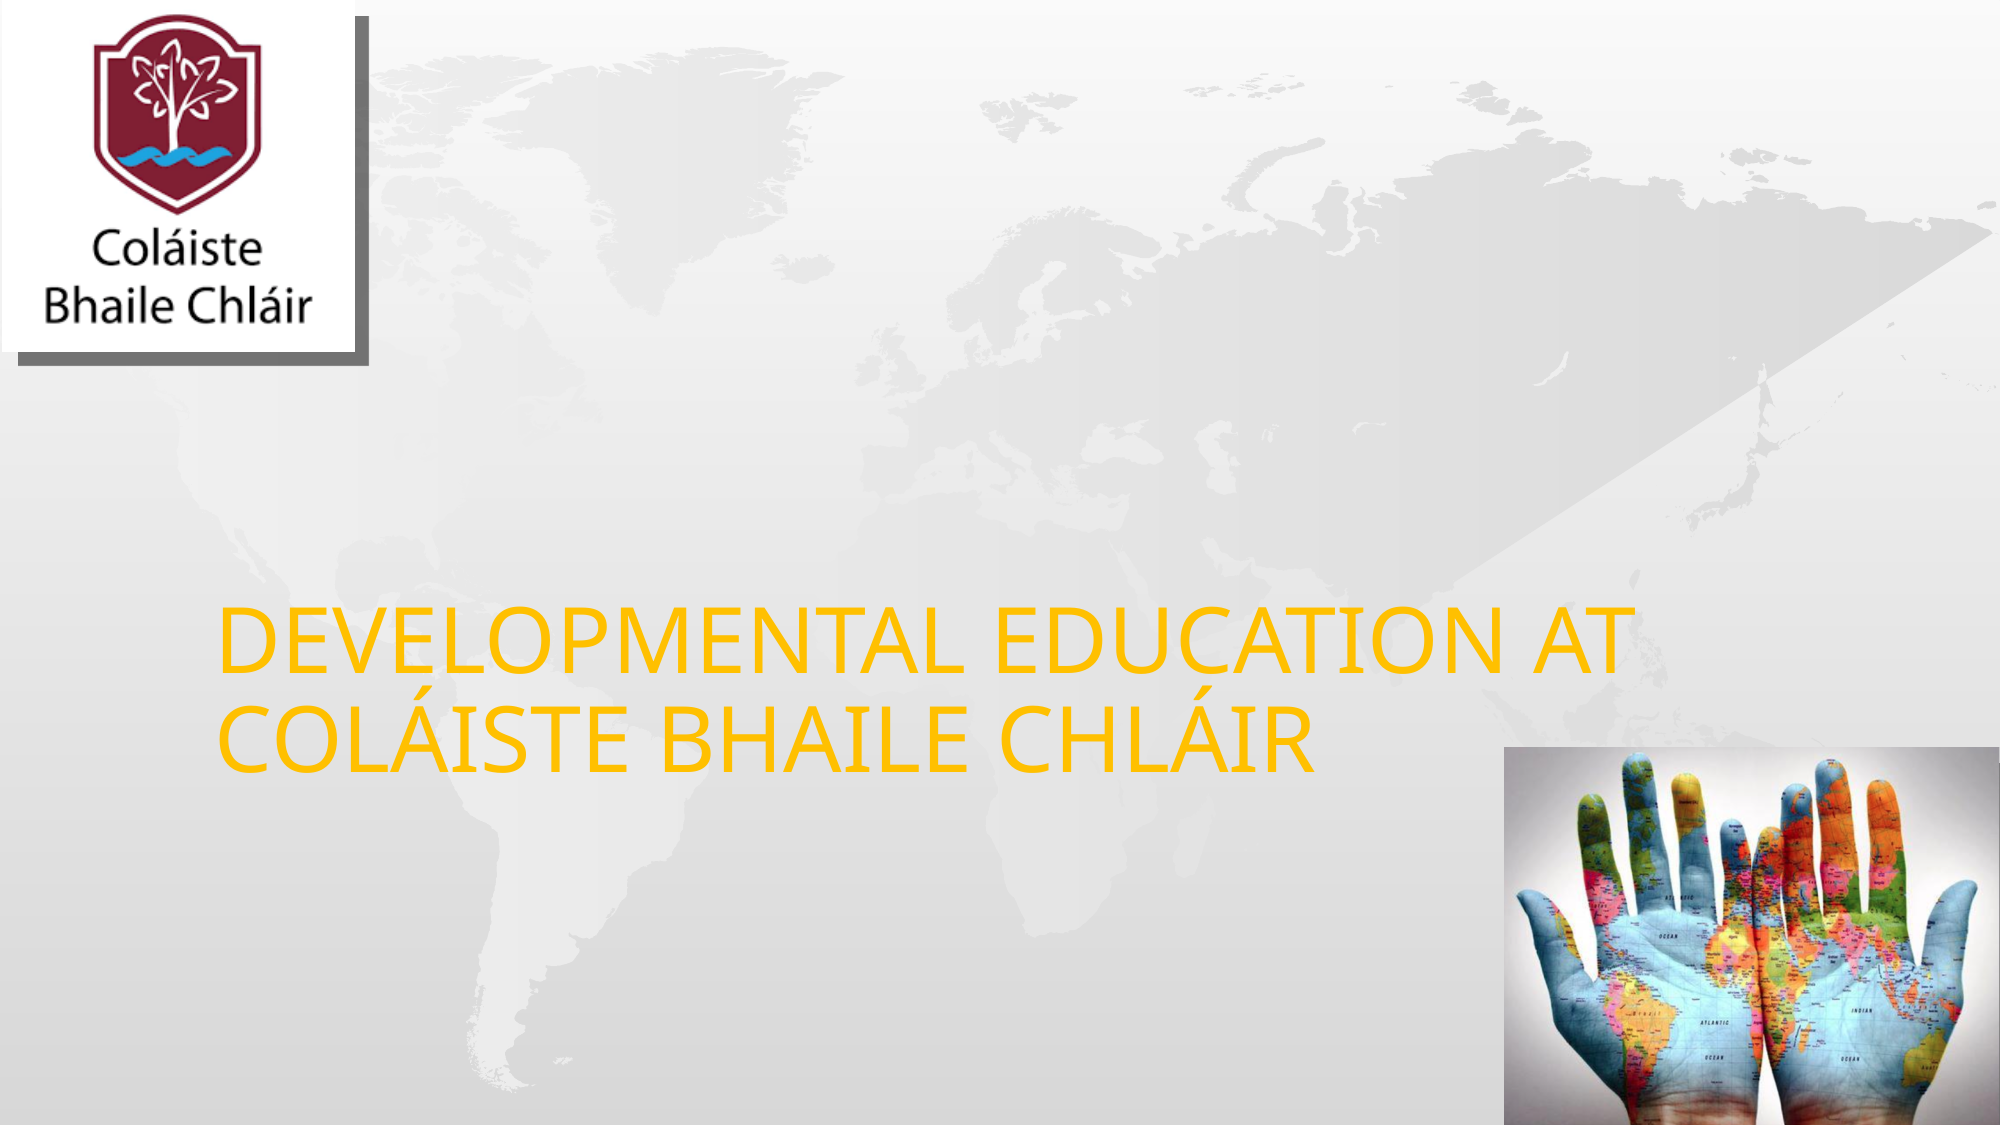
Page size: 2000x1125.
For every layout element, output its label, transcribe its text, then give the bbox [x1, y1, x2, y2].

title Developmental education at Coláiste Bhaile CHláir [199, 299, 1800, 801]
picture [1504, 747, 2000, 1125]
picture [2, 0, 355, 352]
